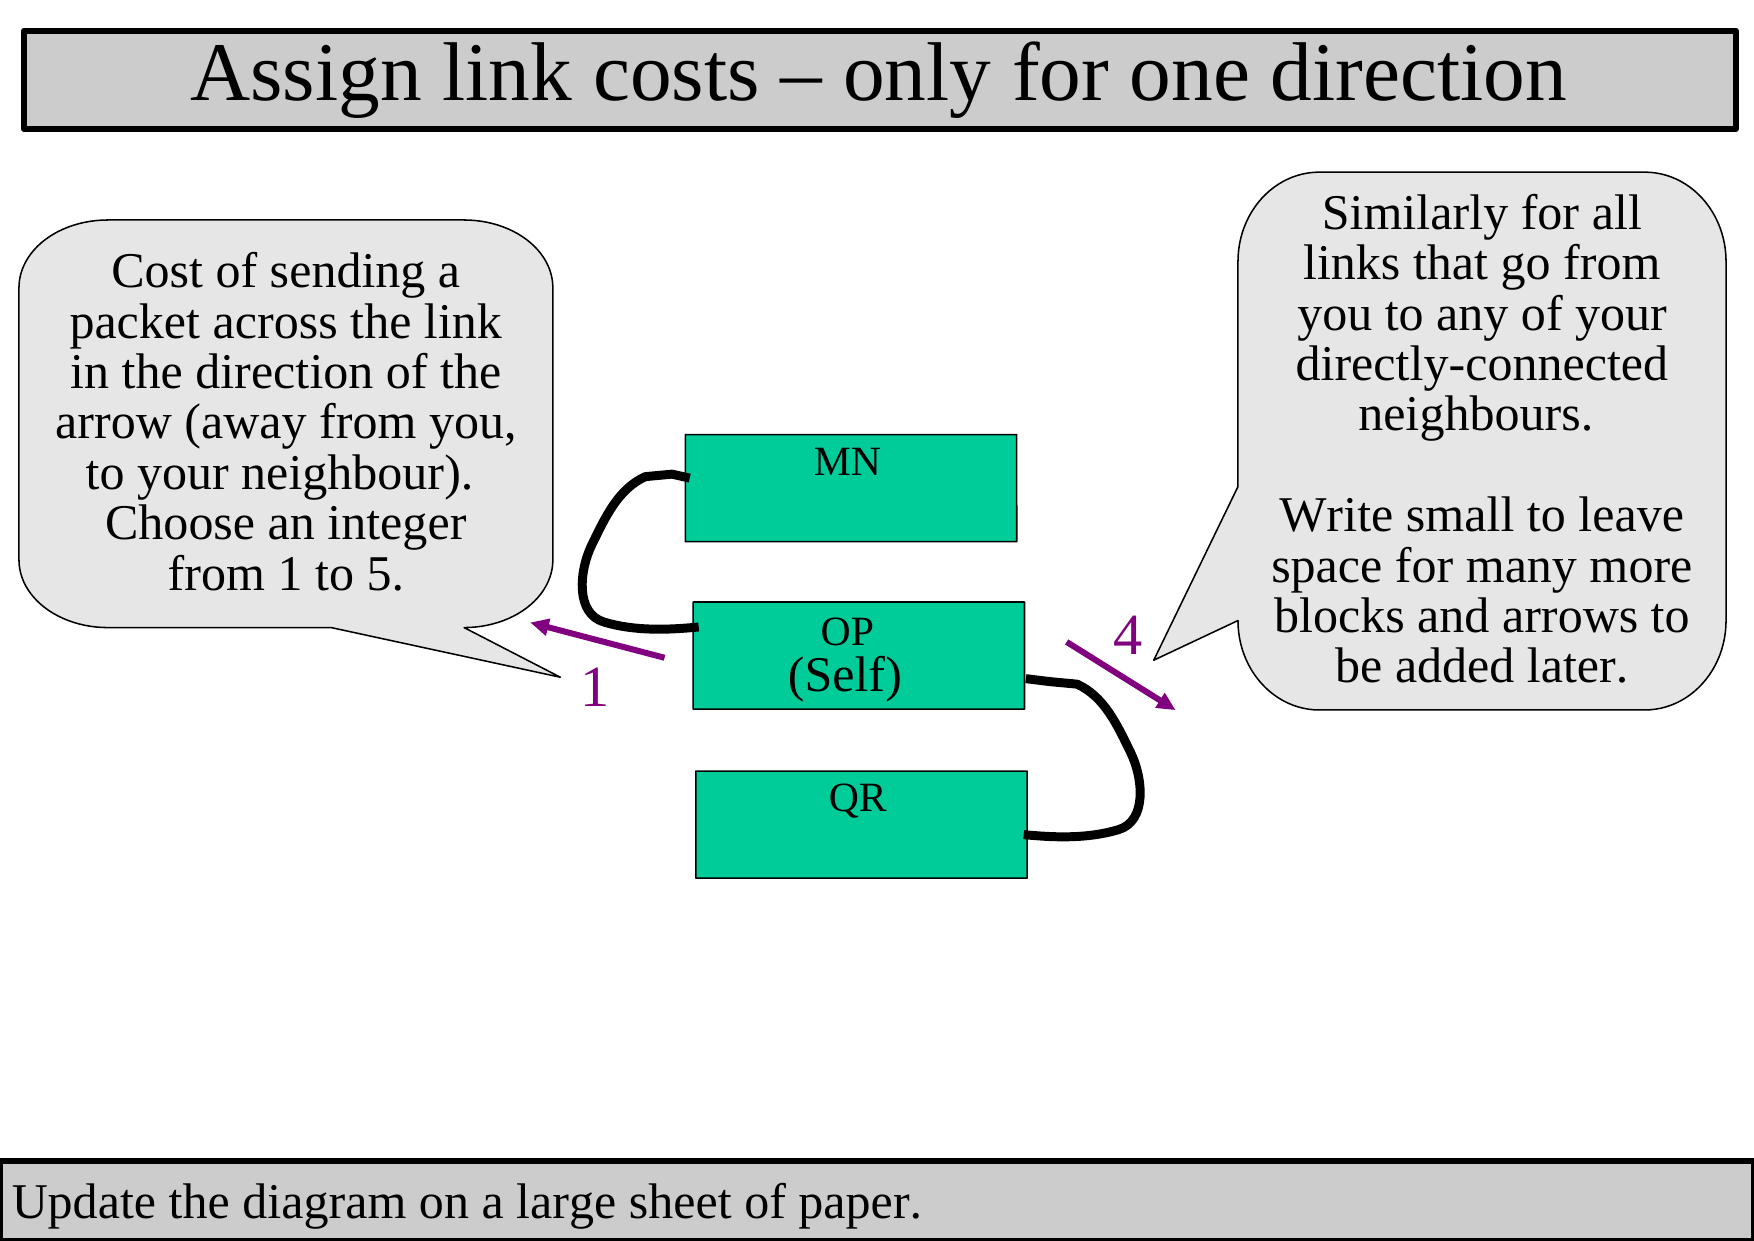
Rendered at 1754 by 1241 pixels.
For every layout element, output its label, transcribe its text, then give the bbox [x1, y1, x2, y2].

text_box 1 [580, 659, 619, 734]
text_box Cost of sending a packet across the link in the direction of the arrow (away from you, to your neighbour). Choose an integer from 1 to 5. [18, 219, 561, 678]
text_box QR [803, 770, 912, 843]
text_box Similarly for all links that go from you to any of your directly-connected neighbours. Write small to leave space for many more blocks and arrows to be added later. [1153, 172, 1727, 710]
text_box Update the diagram on a large sheet of paper. [0, 1161, 1754, 1241]
text_box Assign link costs – only for one direction [23, 30, 1736, 129]
text_box OP [793, 604, 902, 677]
text_box 4 [1113, 608, 1142, 673]
text_box MN [793, 434, 902, 507]
text_box (Self)‏ [787, 651, 900, 708]
